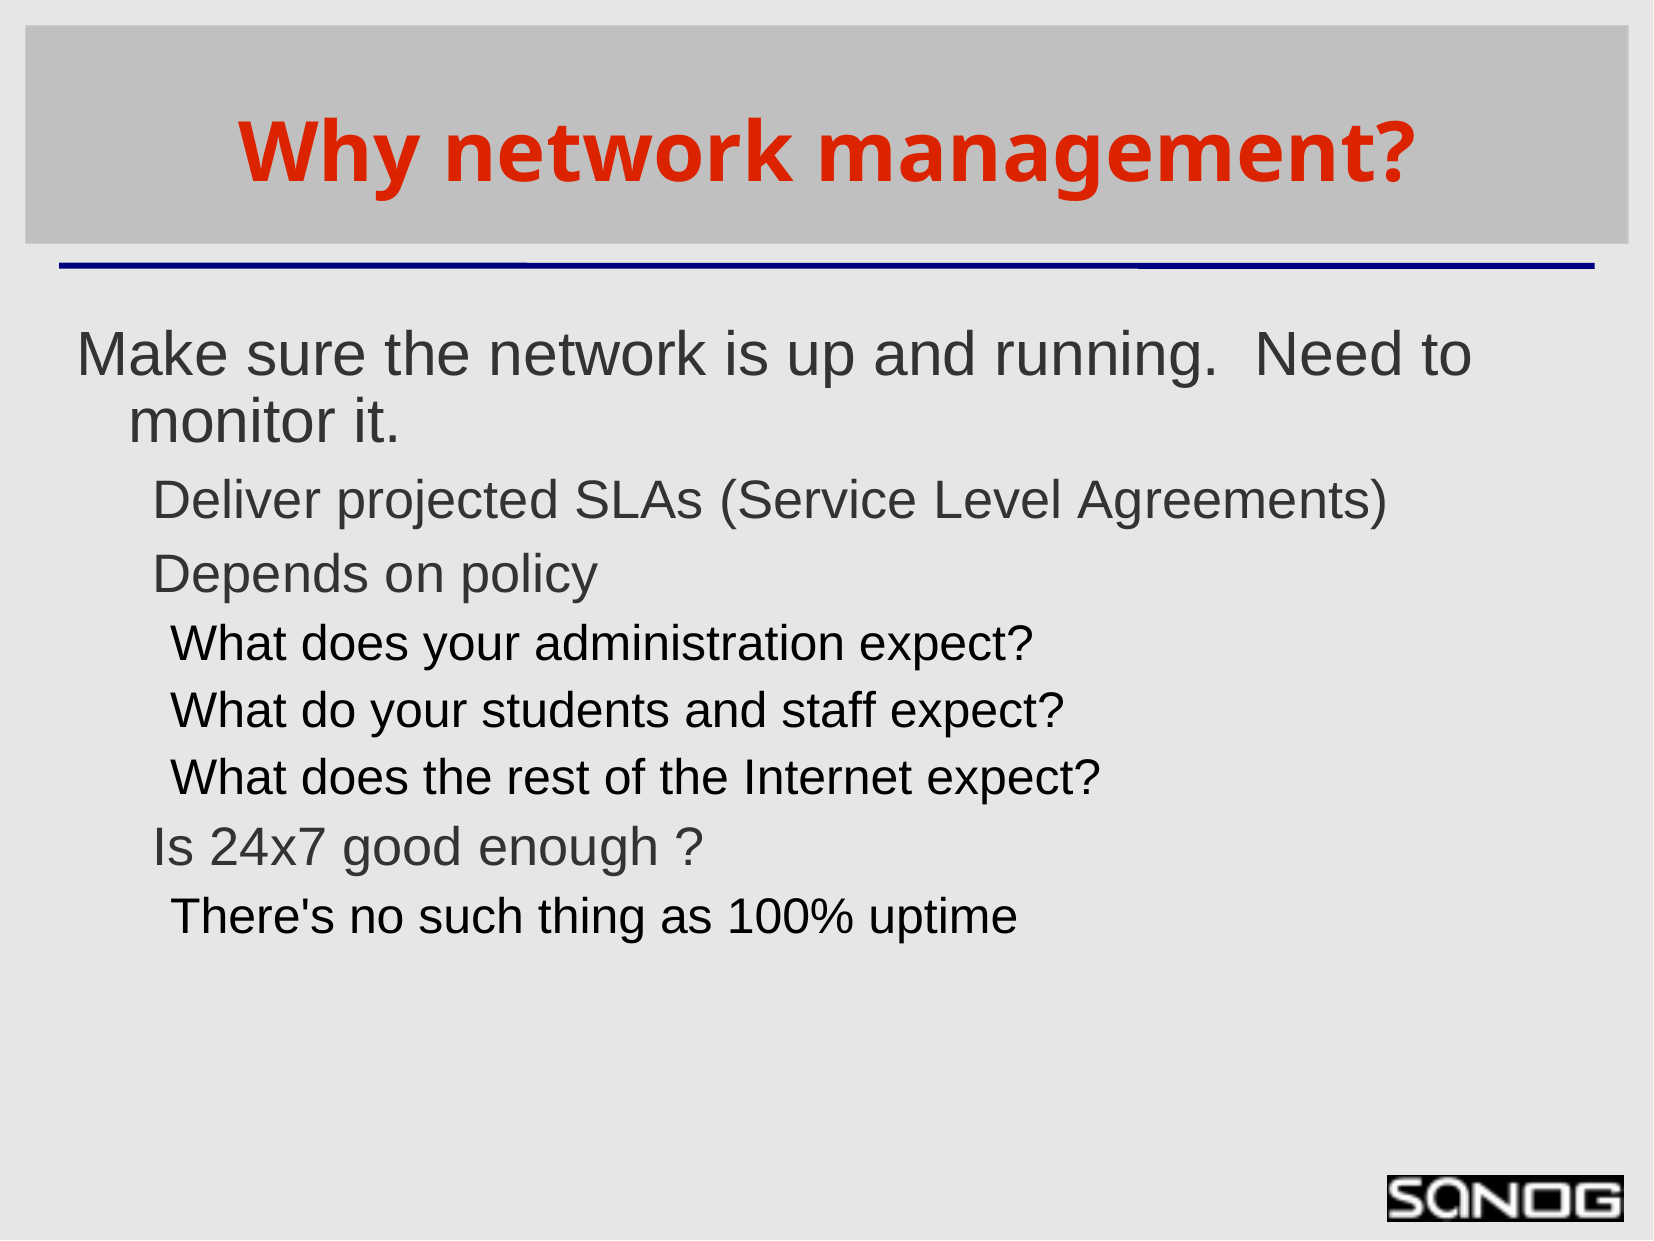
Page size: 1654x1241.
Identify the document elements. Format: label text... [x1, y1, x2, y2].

picture [1387, 1175, 1624, 1222]
title Why network management? [121, 46, 1534, 254]
list Make sure the network is up and running. Need to monitor it. Deliver projected SLAs (Service Level Agreements)‏ Depends on policy What does your administration expect? What do your students and staff expect? What does the rest of the Internet expect? Is 24x7 good enough ? There's no such thing as 100% uptime [59, 322, 1595, 1132]
